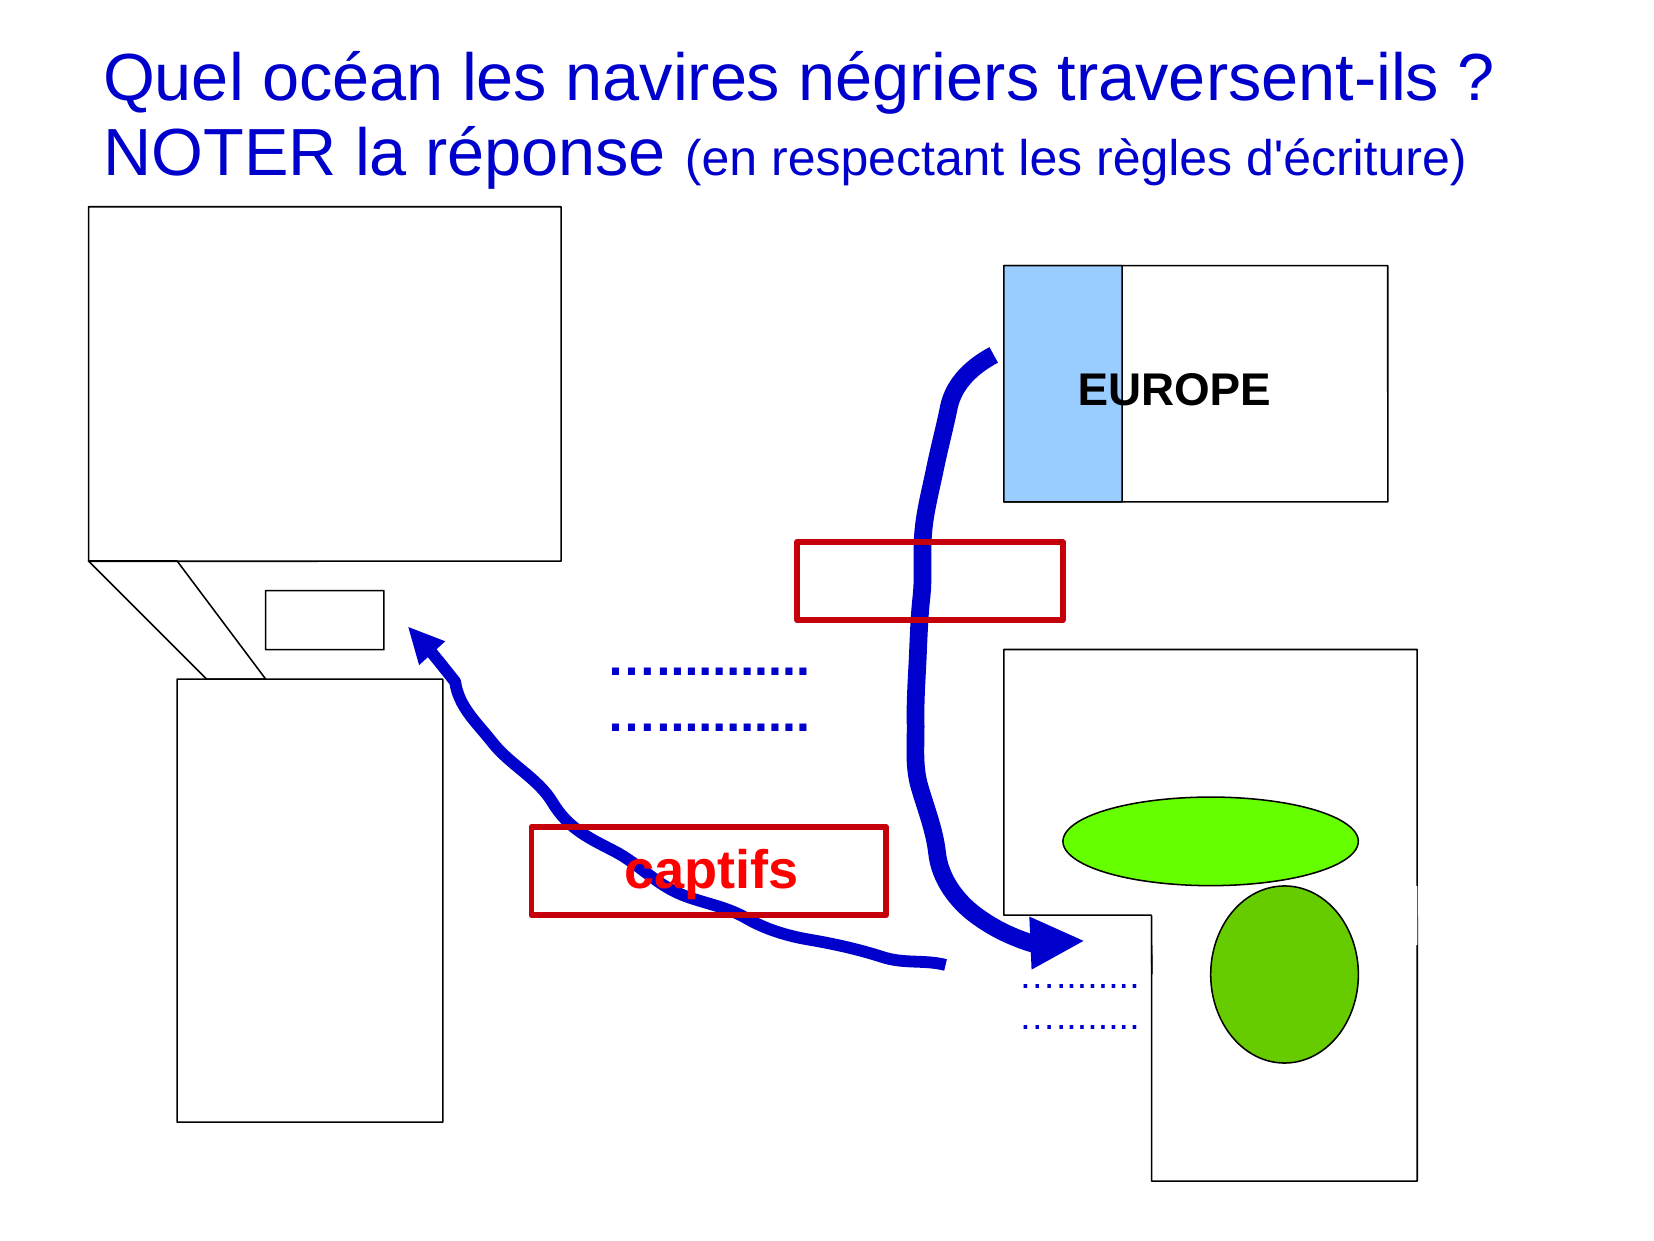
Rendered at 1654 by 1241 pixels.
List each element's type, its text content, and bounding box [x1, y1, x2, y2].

text_box [1062, 797, 1418, 1064]
text_box …........ …........ [1003, 944, 1181, 1044]
text_box …........... …........... [531, 620, 886, 950]
text_box Quel océan les navires négriers traversent-ils ? NOTER la réponse (en respectant les règles d'écriture) [88, 29, 1565, 166]
text_box EUROPE [1062, 354, 1329, 422]
text_box [1003, 265, 1123, 502]
